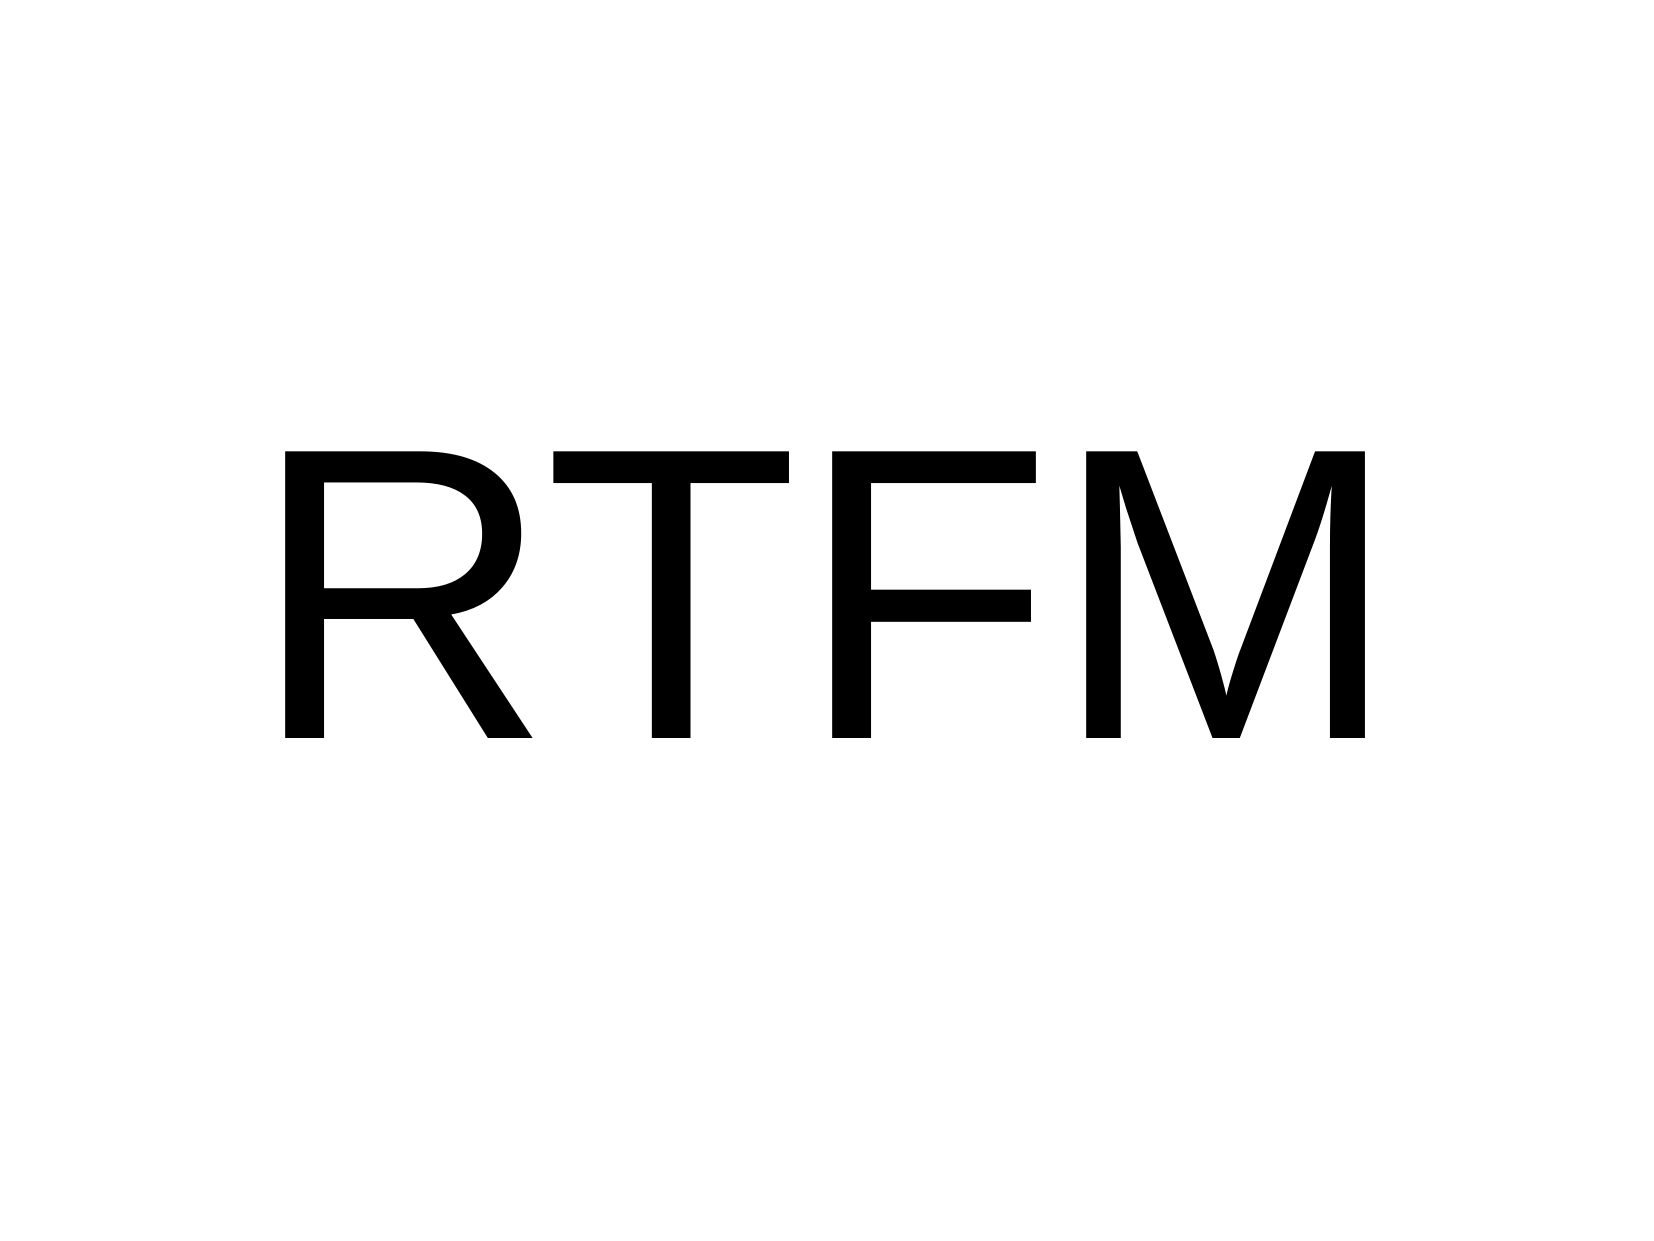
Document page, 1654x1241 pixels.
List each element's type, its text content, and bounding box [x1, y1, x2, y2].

text_box RTFM [236, 354, 1416, 835]
